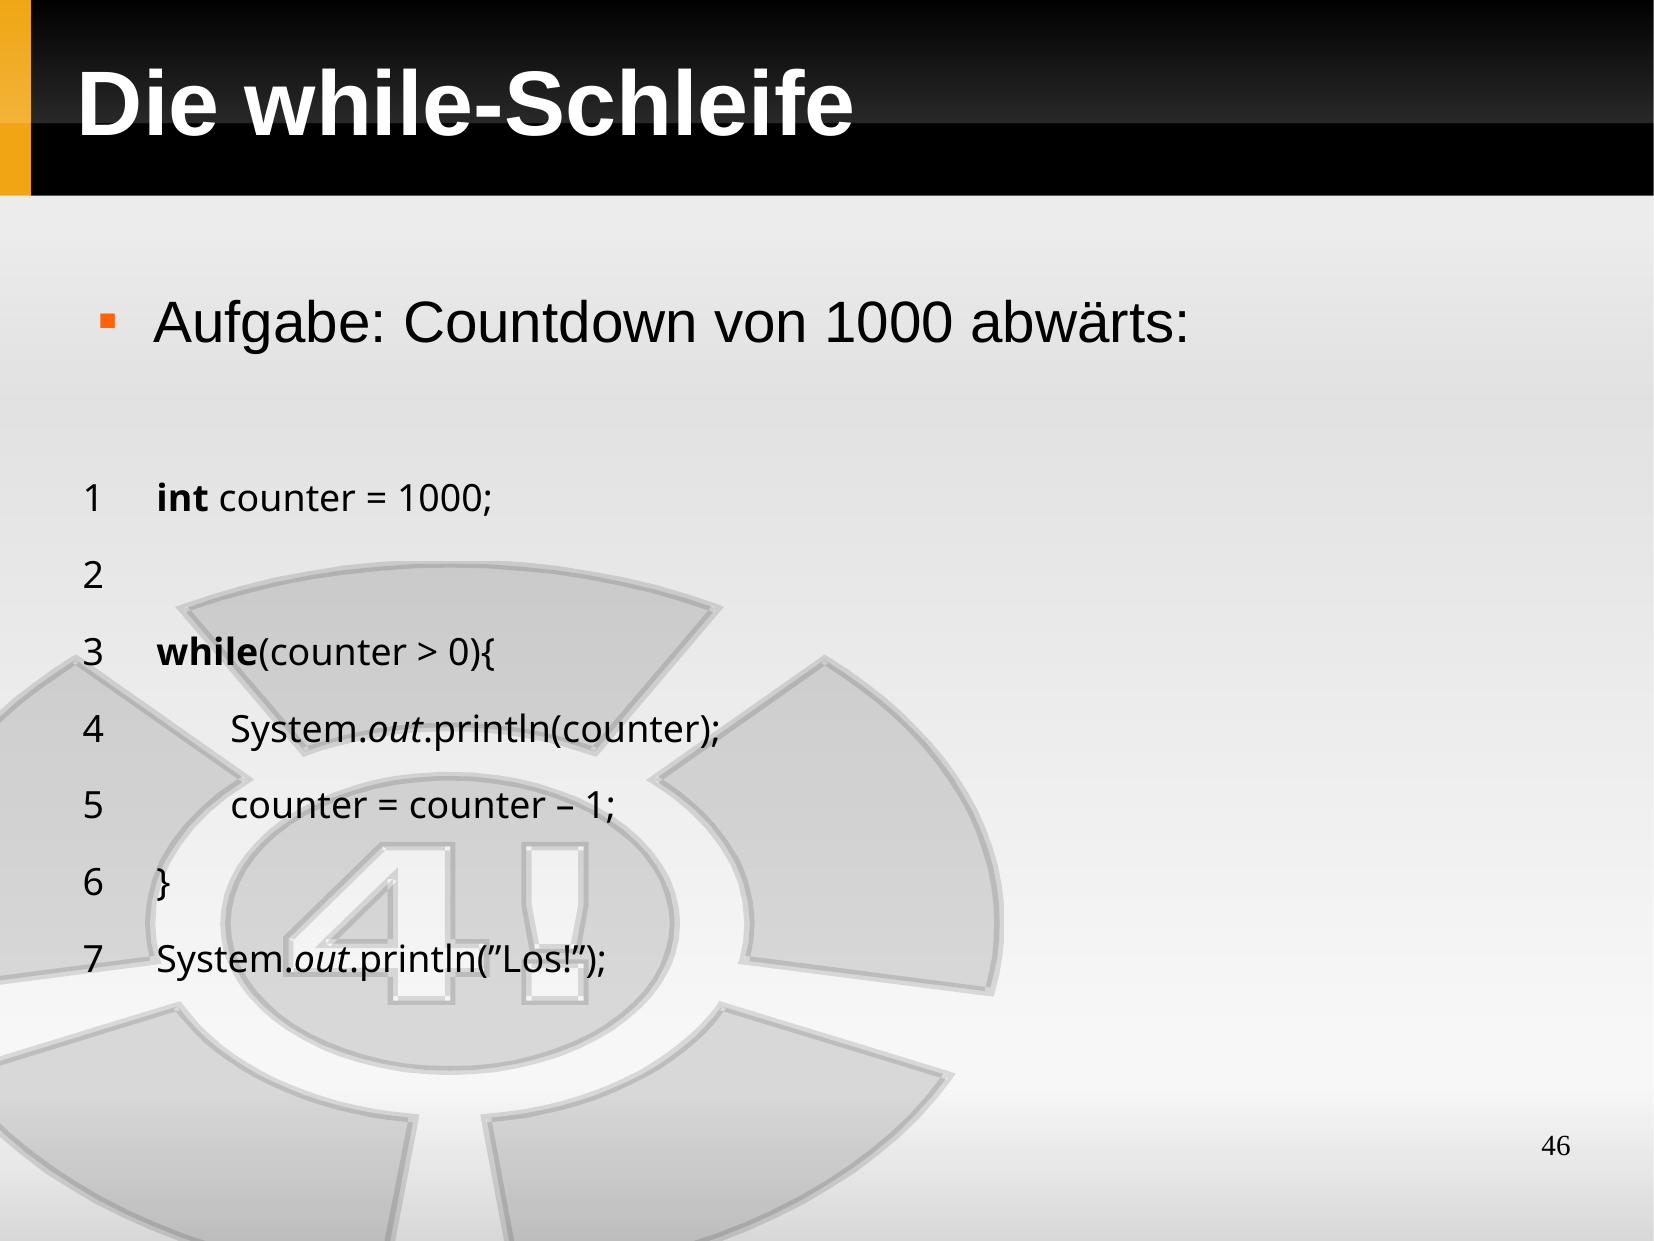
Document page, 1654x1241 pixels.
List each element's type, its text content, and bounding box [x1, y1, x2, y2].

list Aufgabe: Countdown von 1000 abwärts: 1 int counter = 1000; 2 3 while(counter > 0){ 4 System.out.println(counter); 5 counter = counter – 1; 6 } 7 System.out.println(”Los!”); [82, 290, 1571, 1094]
picture [0, 0, 1654, 1241]
title Die while-Schleife [76, 0, 1565, 208]
